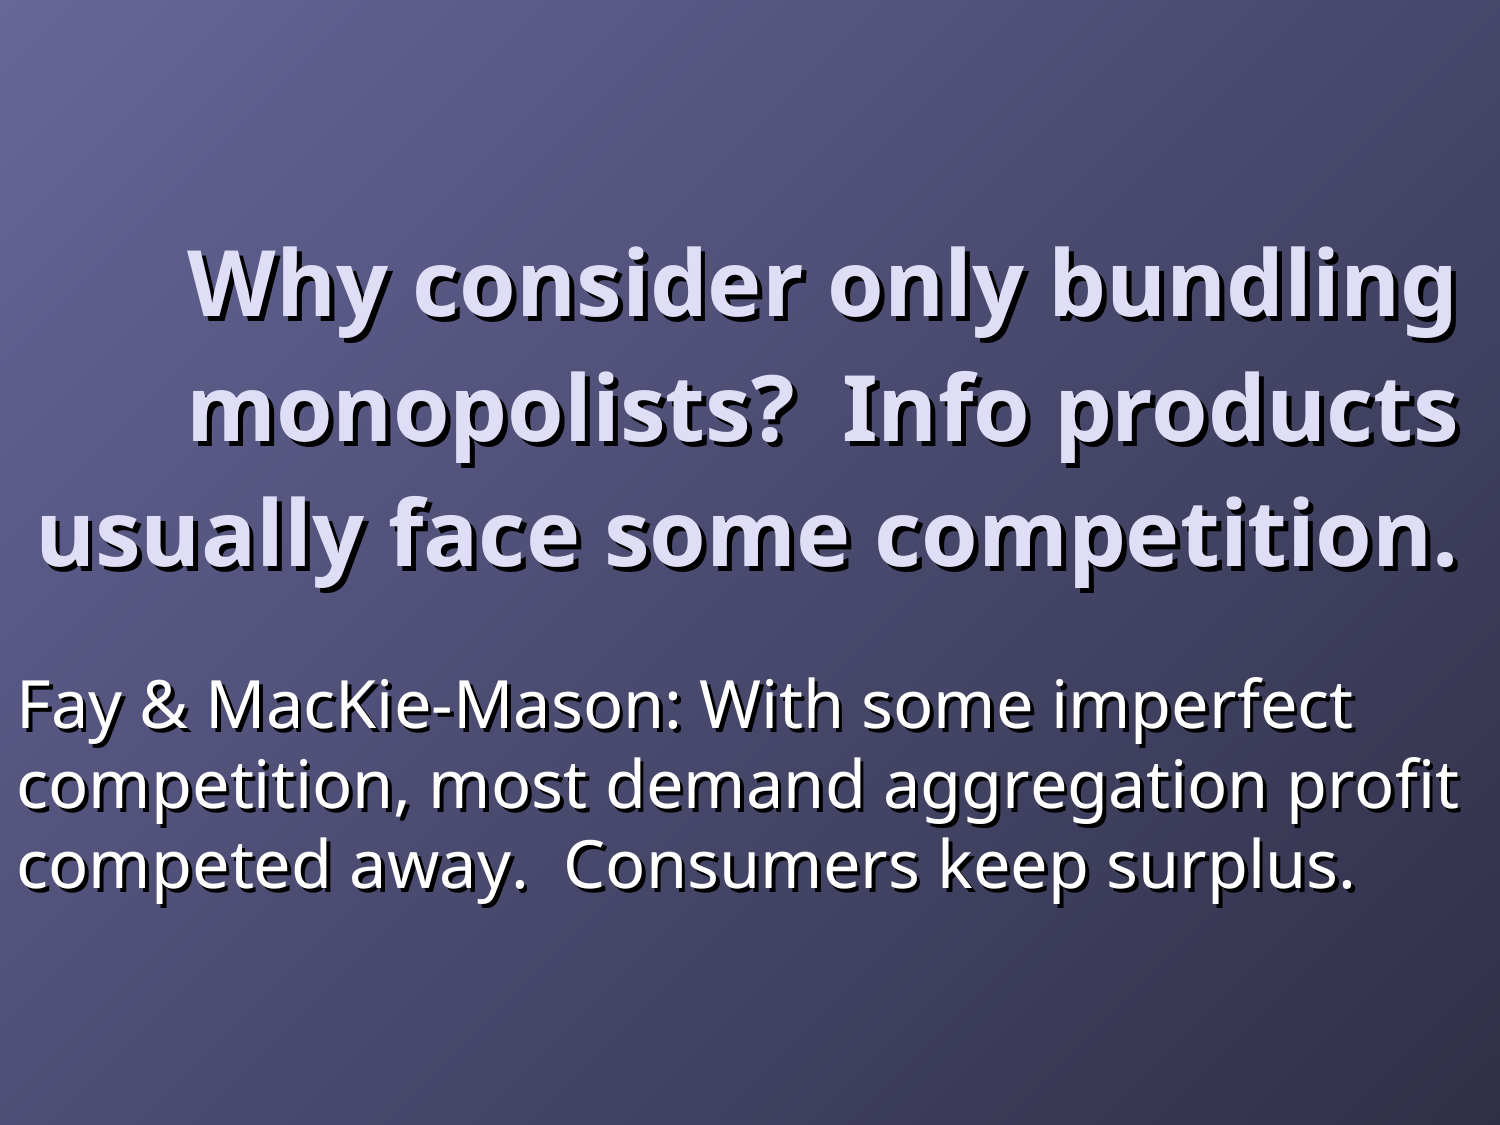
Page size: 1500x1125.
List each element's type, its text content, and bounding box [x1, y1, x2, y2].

text_box Fay & MacKie-Mason: With some imperfect competition, most demand aggregation profit competed away. Consumers keep surplus. [1, 654, 1494, 910]
title Why consider only bundling monopolists? Info products usually face some competition. [12, 233, 1475, 579]
